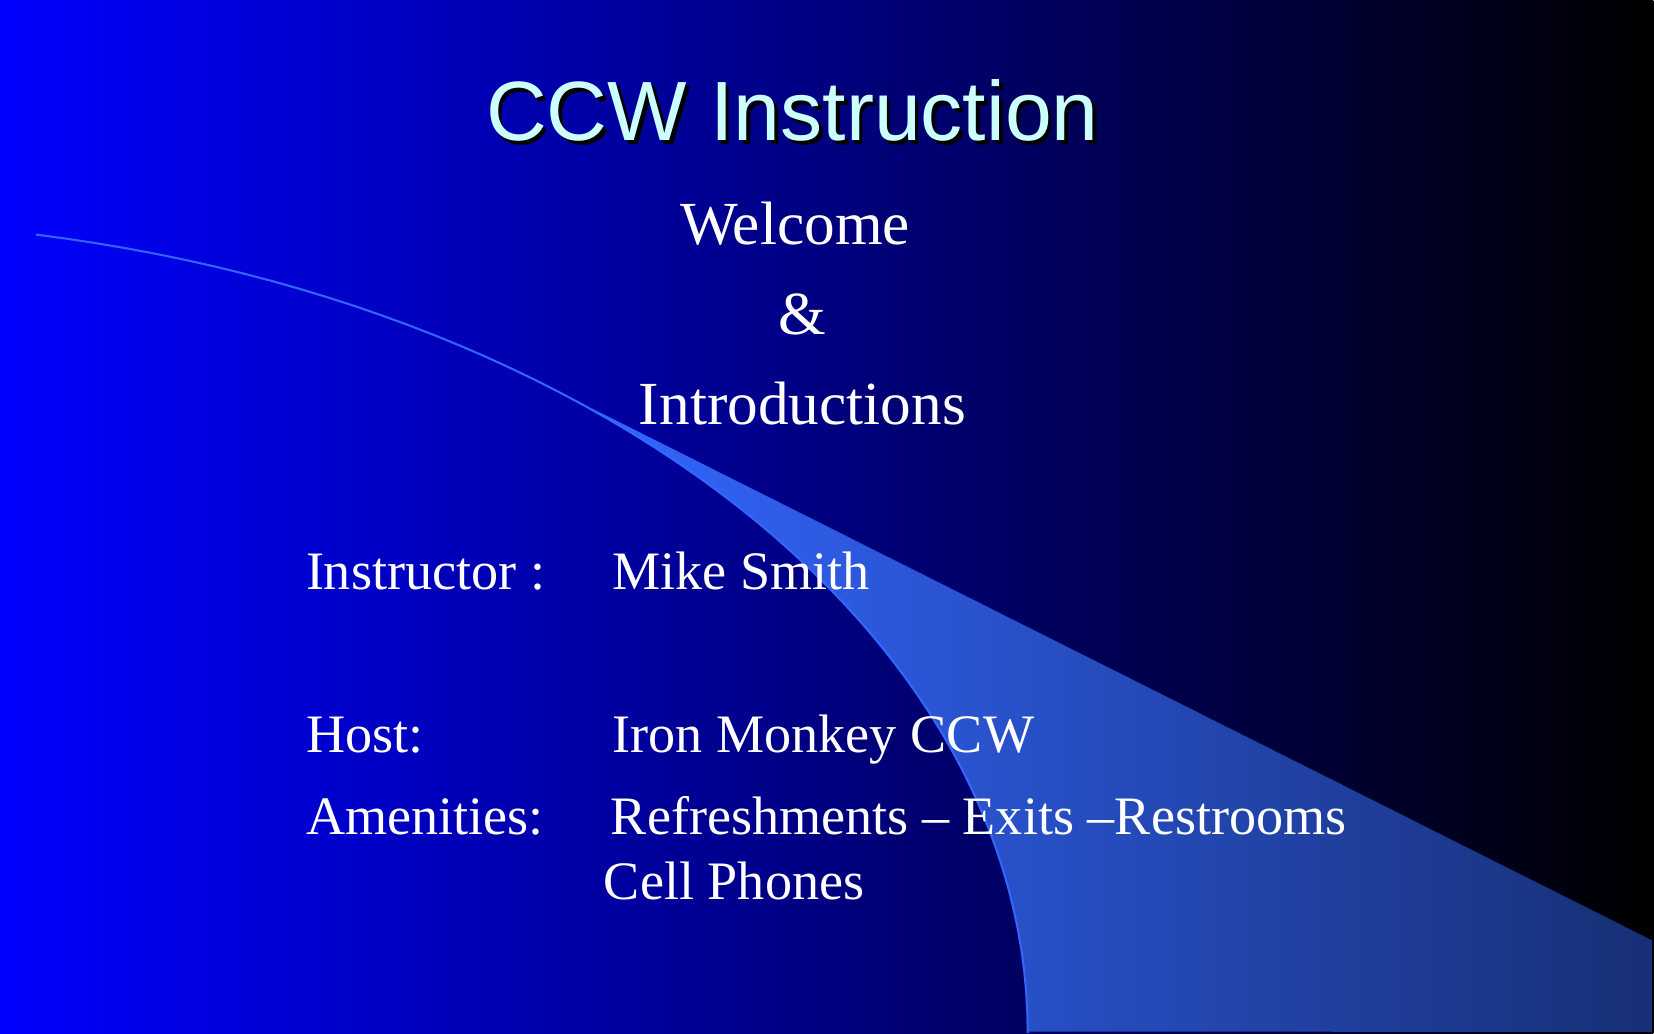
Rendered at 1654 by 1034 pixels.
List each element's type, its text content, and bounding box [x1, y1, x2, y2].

list Welcome & Introductions Instructor : Mike Smith Host: Iron Monkey CCW Amenities: Refreshments – Exits –Restrooms Cell Phones [116, 183, 1489, 976]
title CCW Instruction [240, 48, 1346, 166]
